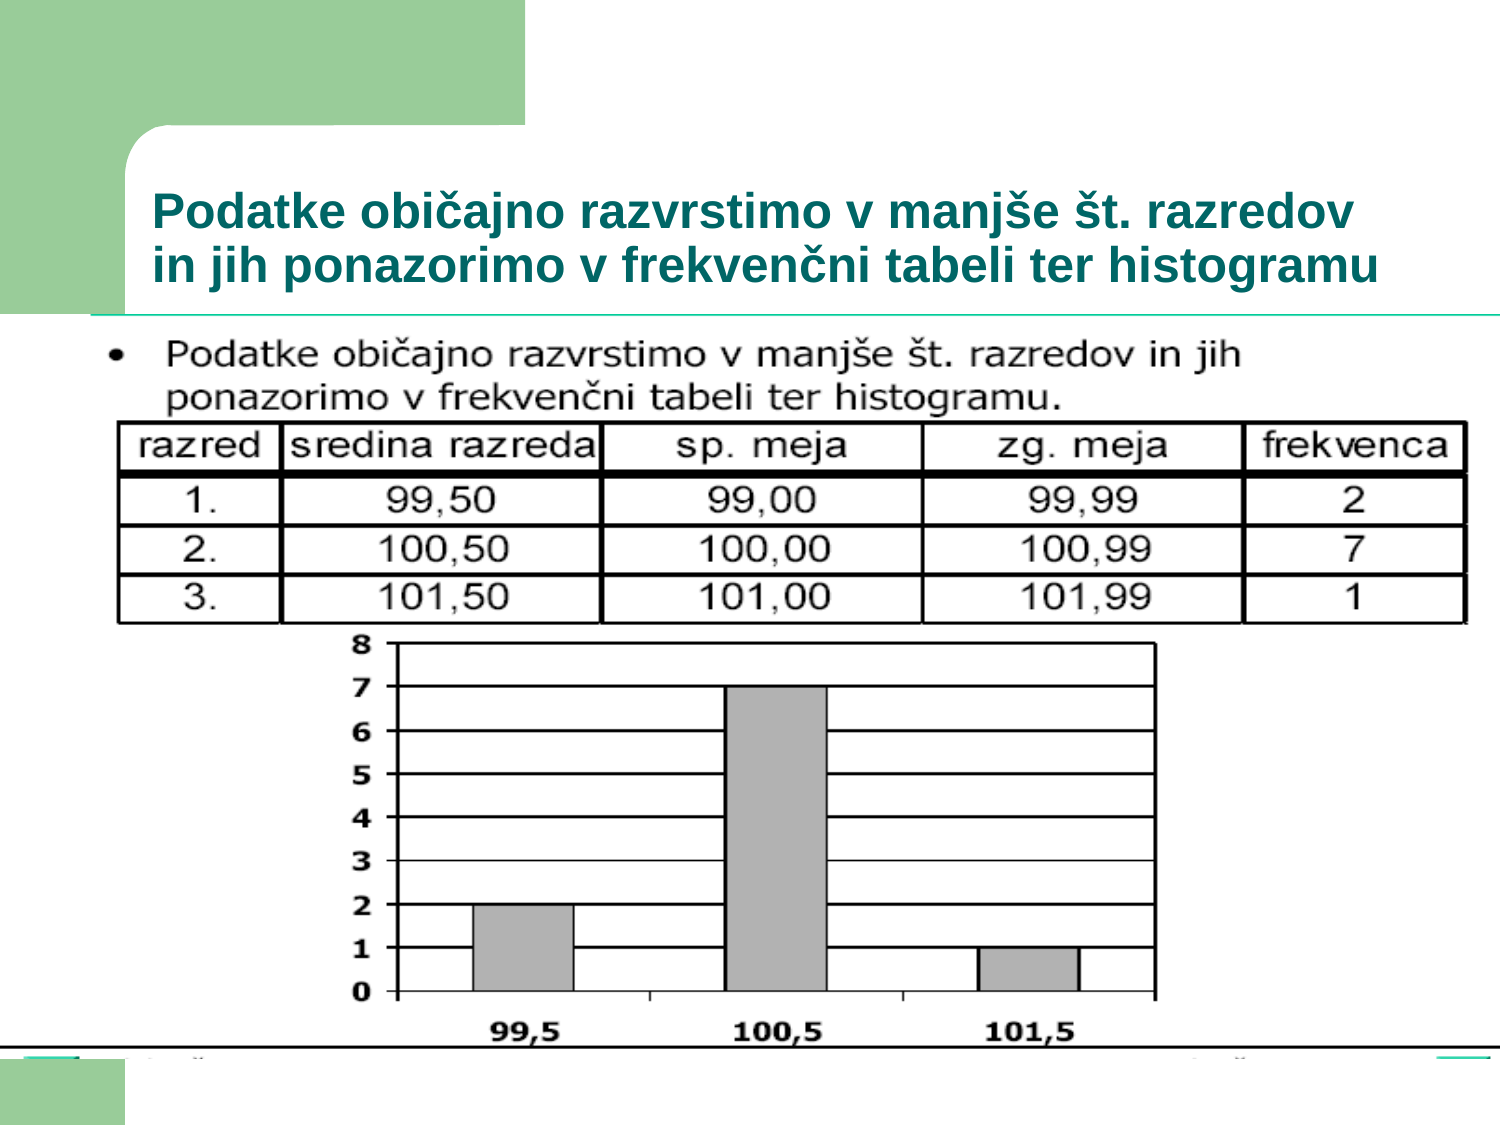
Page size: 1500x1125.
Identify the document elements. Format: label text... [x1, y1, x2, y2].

title Podatke običajno razvrstimo v manjše št. razredov in jih ponazorimo v frekvenčni tabeli ter histogramu [136, 136, 1414, 301]
text_box [0, 314, 1500, 1059]
